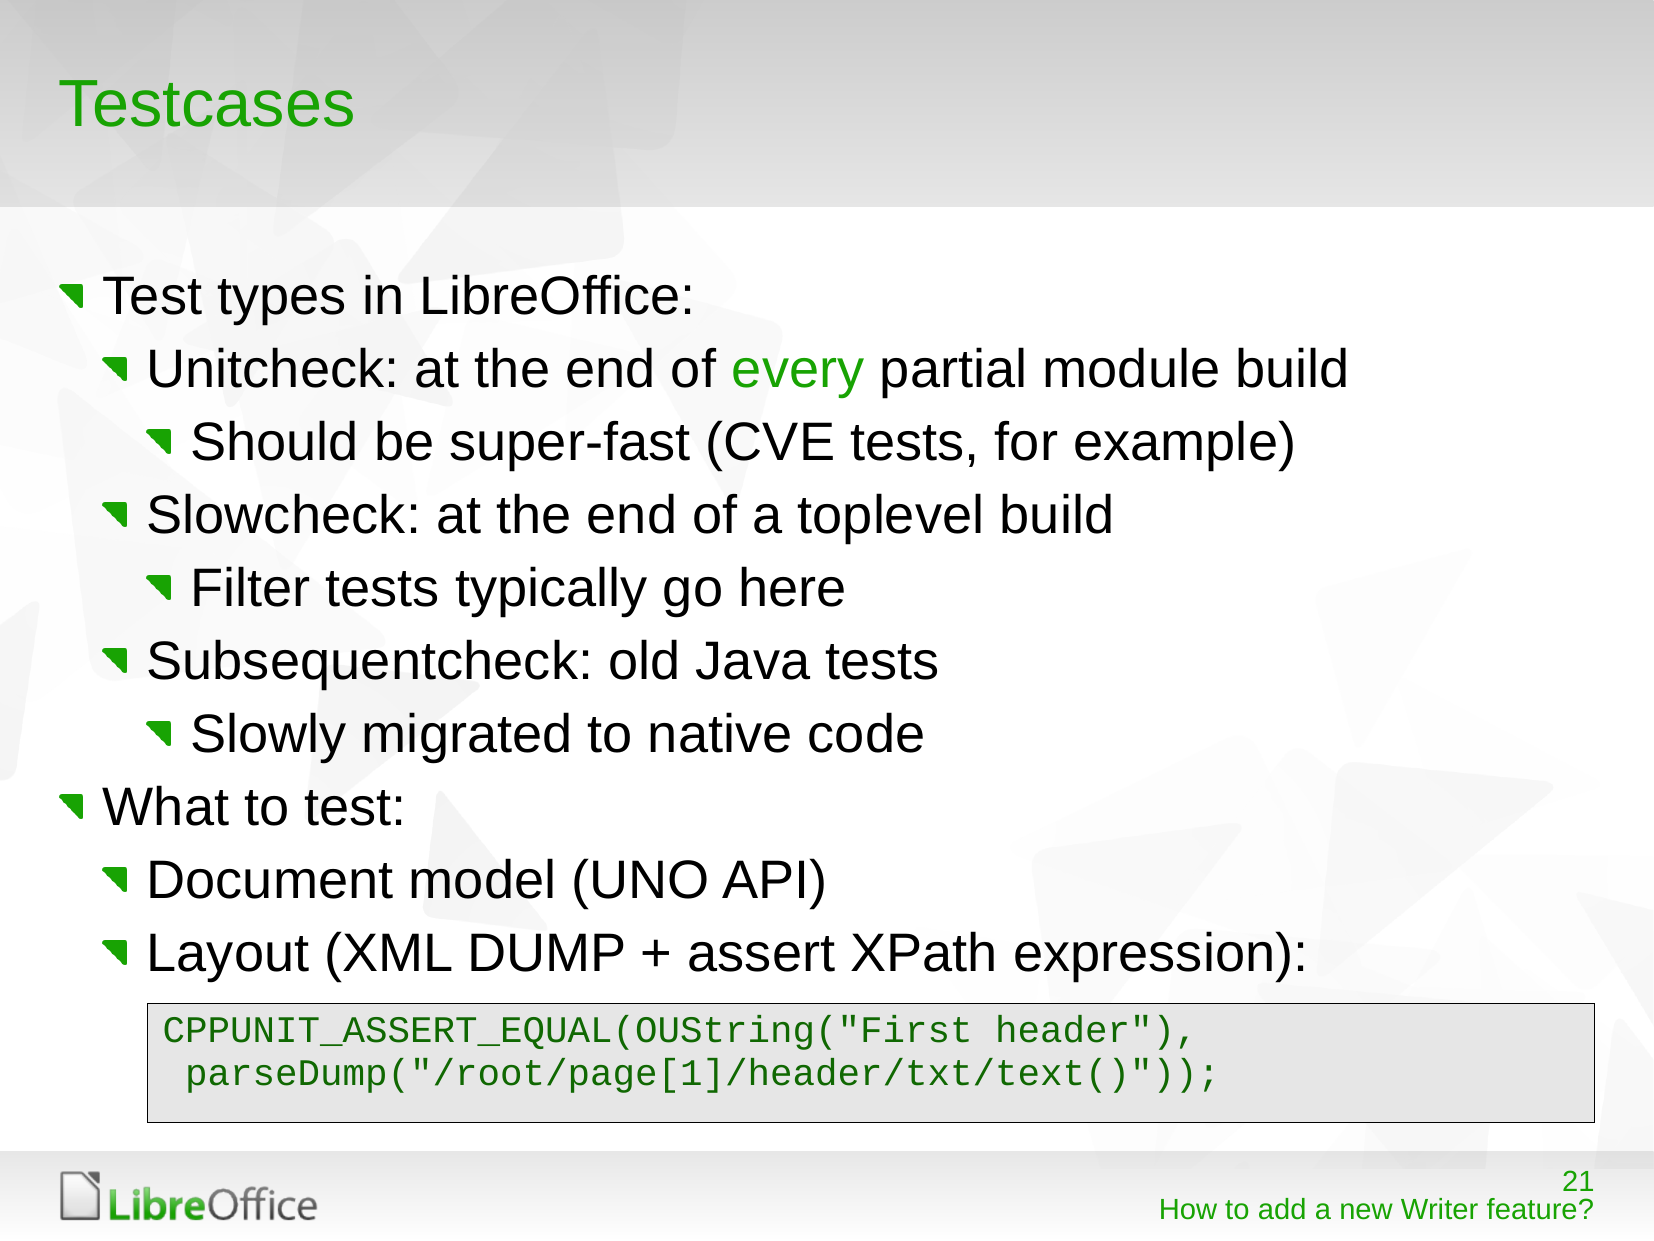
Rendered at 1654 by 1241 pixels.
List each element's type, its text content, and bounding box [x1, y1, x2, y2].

list Test types in LibreOffice: Unitcheck: at the end of every partial module build Should be super-fast (CVE tests, for example) Slowcheck: at the end of a toplevel build Filter tests typically go here Subsequentcheck: old Java tests Slowly migrated to native code What to test: Document model (UNO API) Layout (XML DUMP + assert XPath expression): [59, 265, 1595, 1114]
picture [915, 548, 1654, 1169]
text_box CPPUNIT_ASSERT_EQUAL(OUString("First header"), parseDump("/root/page[1]/header/txt/text()")); [147, 1003, 1595, 1123]
title Testcases [59, 29, 1595, 178]
picture [41, 1152, 337, 1240]
picture [0, 0, 783, 931]
